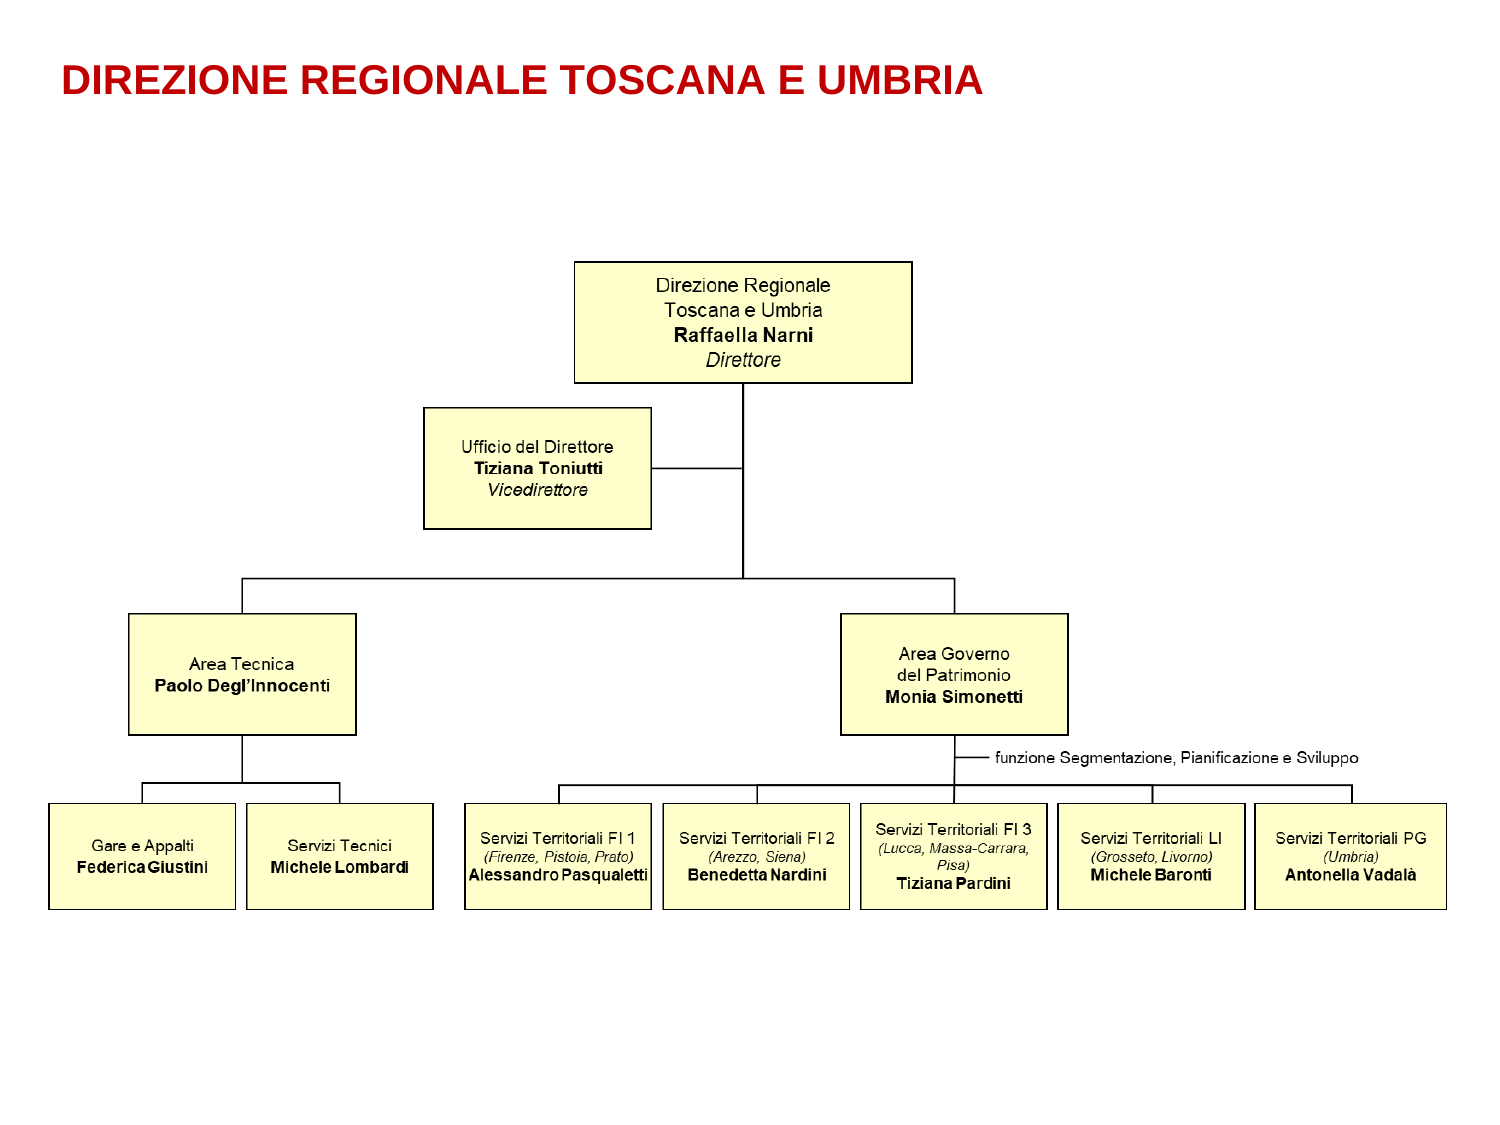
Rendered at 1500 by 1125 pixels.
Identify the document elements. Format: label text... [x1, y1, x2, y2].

picture [48, 262, 1447, 911]
text_box DIREZIONE REGIONALE TOSCANA E UMBRIA [46, 45, 1387, 128]
